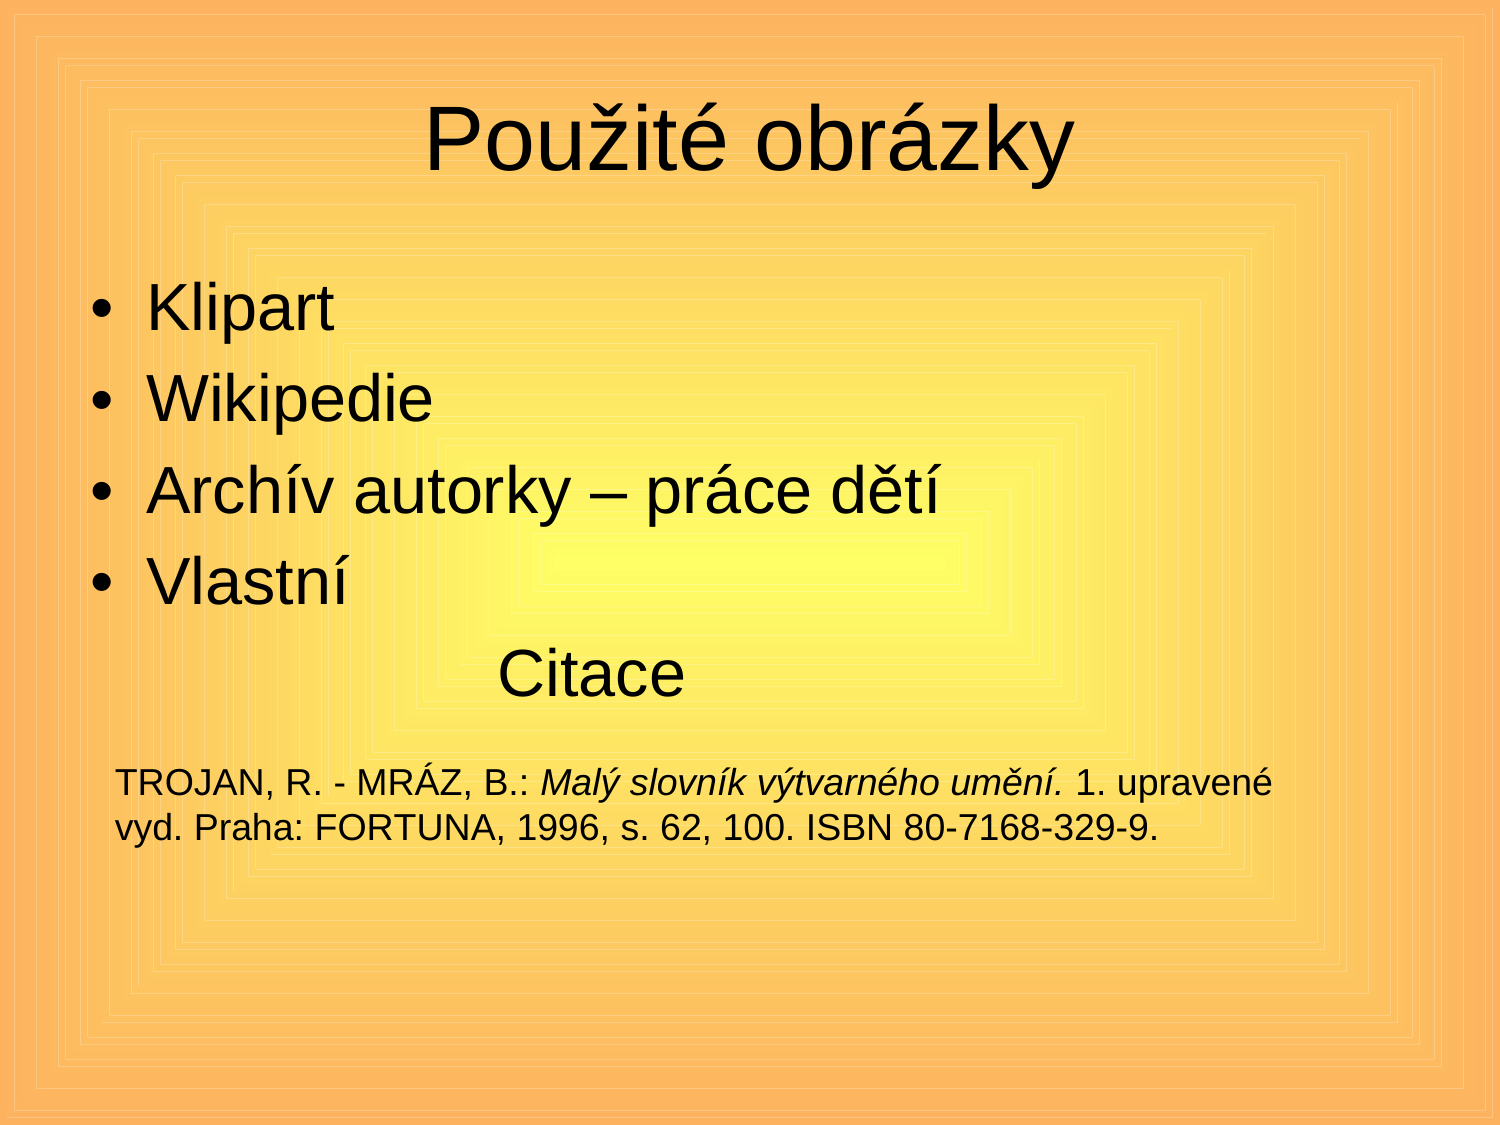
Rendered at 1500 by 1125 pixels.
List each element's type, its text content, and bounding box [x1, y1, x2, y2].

title Použité obrázky [75, 45, 1426, 233]
text_box TROJAN, R. - MRÁZ, B.: Malý slovník výtvarného umění. 1. upravené vyd. Praha: FORTUNA, 1996, s. 62, 100. ISBN 80-7168-329-9. [99, 749, 1301, 856]
list Klipart Wikipedie Archív autorky – práce dětí Vlastní Citace [75, 262, 1426, 1006]
